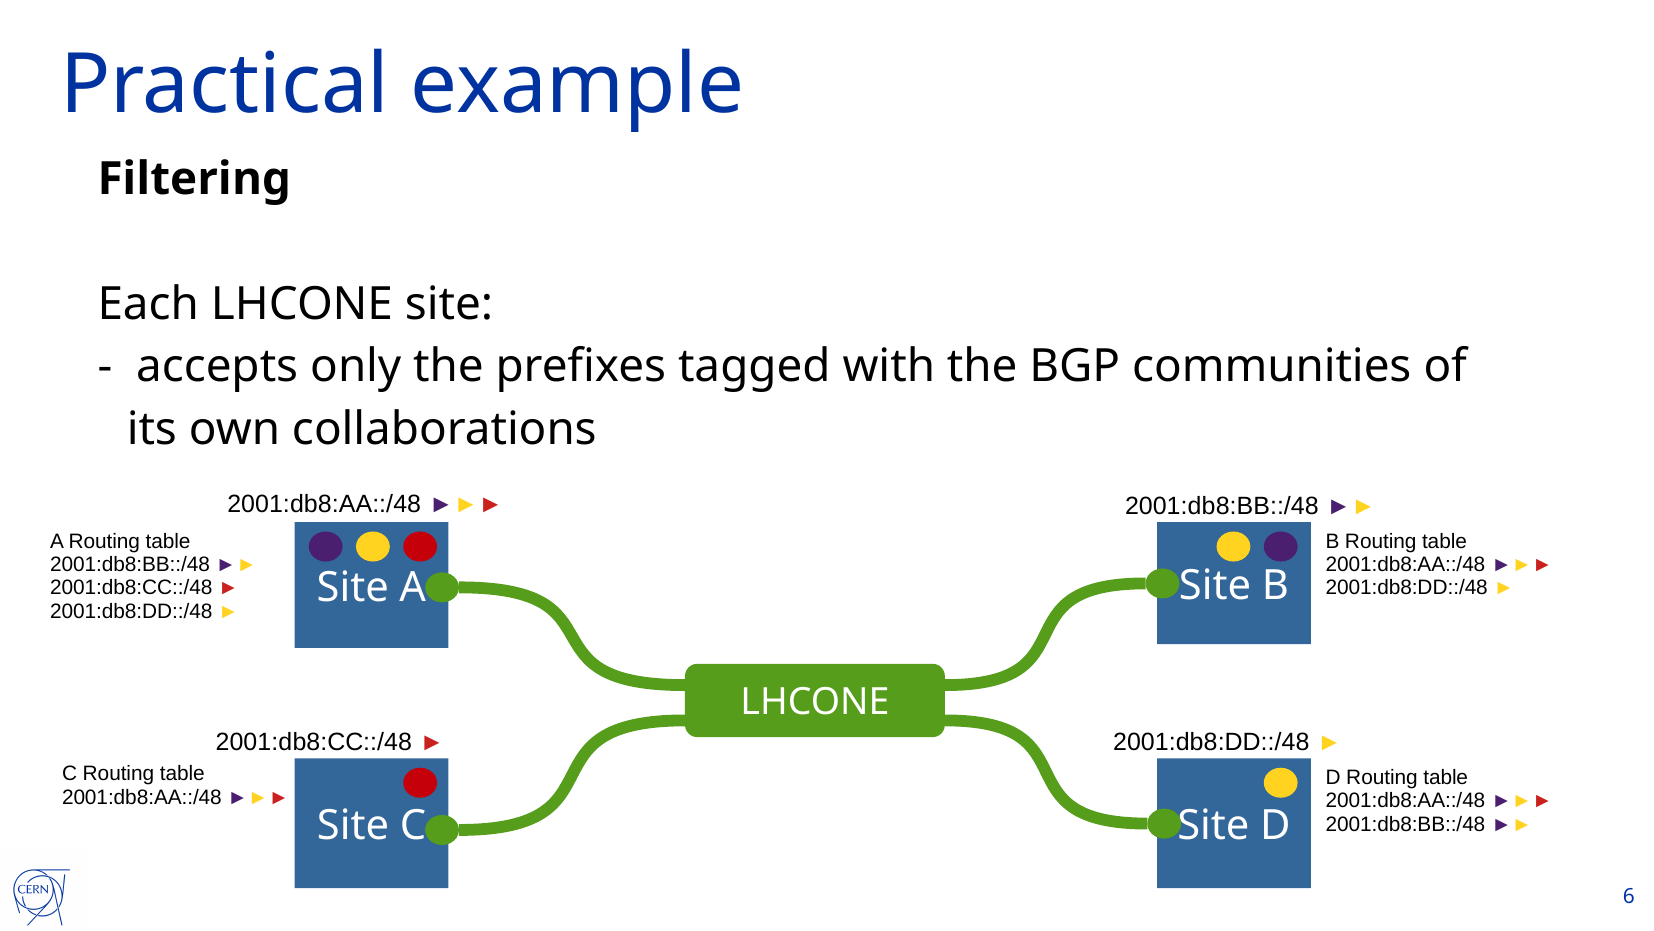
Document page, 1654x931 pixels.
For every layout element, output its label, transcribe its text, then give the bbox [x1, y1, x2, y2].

text_box A Routing table 2001:db8:BB::/48 ►► 2001:db8:CC::/48 ► 2001:db8:DD::/48 ► [35, 522, 284, 631]
text_box [425, 572, 460, 603]
picture [0, 850, 127, 931]
text_box Site A [294, 539, 449, 648]
text_box [1148, 808, 1182, 839]
text_box Filtering Each LHCONE site: - accepts only the prefixes tagged with the BGP communities of its own collaborations [82, 137, 1542, 556]
text_box [1263, 532, 1298, 562]
text_box Site B [1157, 556, 1311, 645]
text_box D Routing table 2001:db8:AA::/48 ►►► 2001:db8:BB::/48 ►► [1310, 758, 1654, 890]
text_box Site C [294, 778, 449, 889]
text_box [308, 539, 343, 562]
text_box [355, 539, 390, 562]
text_box [403, 778, 438, 798]
text_box Site D [1157, 778, 1310, 889]
text_box LHCONE [684, 663, 945, 738]
text_box C Routing table 2001:db8:AA::/48 ►►► [47, 754, 402, 886]
text_box B Routing table 2001:db8:AA::/48 ►►► 2001:db8:DD::/48 ► [1310, 522, 1654, 607]
text_box 2001:db8:AA::/48 ►►► [212, 482, 567, 539]
text_box [1263, 778, 1298, 798]
text_box [403, 539, 438, 562]
text_box 2001:db8:BB::/48 ►► [1110, 484, 1465, 532]
text_box 2001:db8:DD::/48 ► [1098, 720, 1453, 778]
text_box 2001:db8:CC::/48 ► [200, 720, 556, 778]
title Practical example [60, 23, 1528, 174]
text_box [1216, 532, 1251, 562]
text_box [425, 814, 459, 846]
text_box [1145, 568, 1180, 599]
